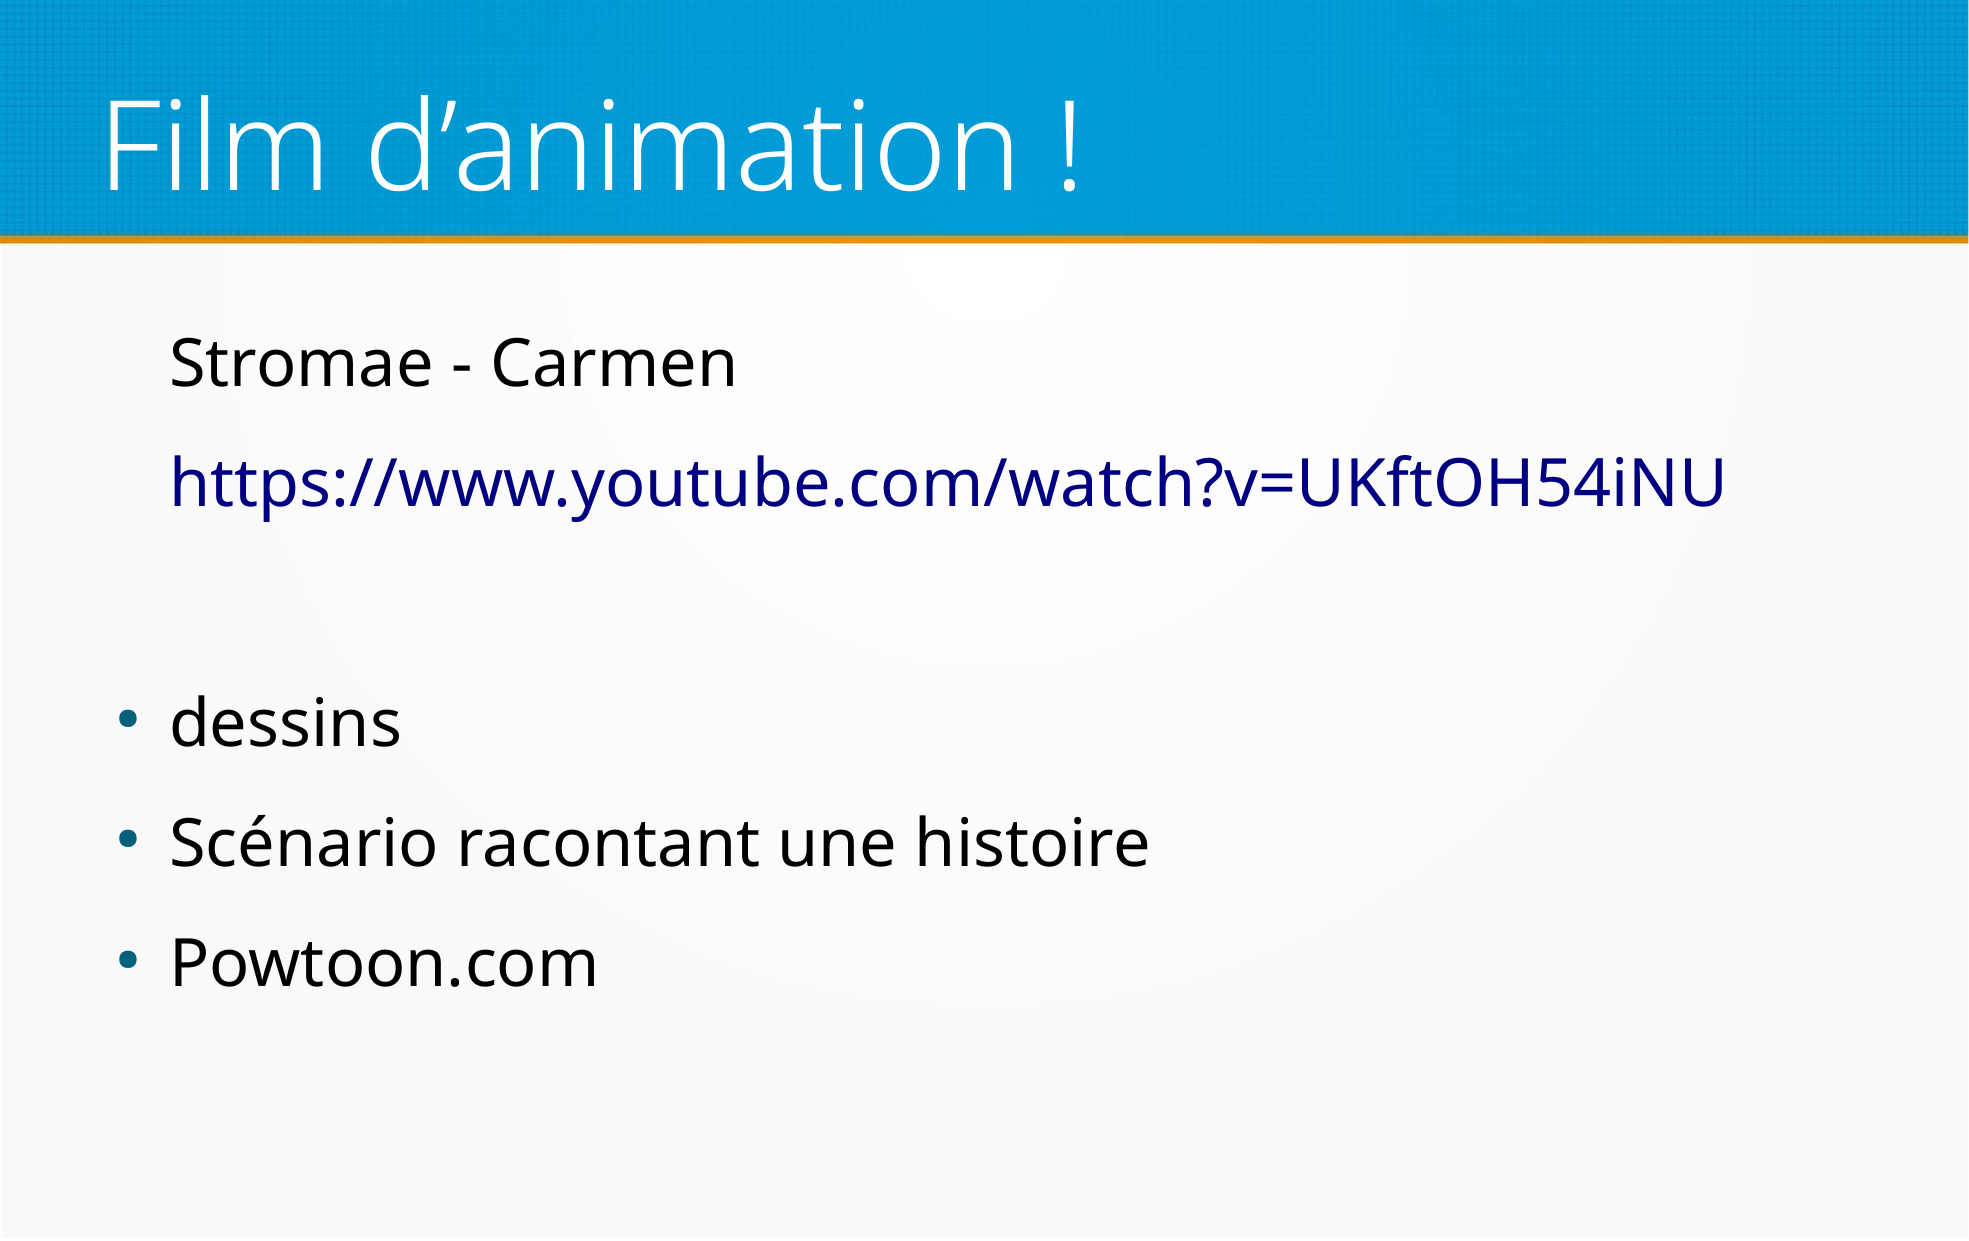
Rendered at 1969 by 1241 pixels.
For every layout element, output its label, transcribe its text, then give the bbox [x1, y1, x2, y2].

picture [0, 233, 1969, 1241]
title Film d’animation ! [98, 19, 1870, 227]
list Stromae - Carmen https://www.youtube.com/watch?v=UKftOH54iNU dessins Scénario racontant une histoire Powtoon.com [98, 315, 1861, 1081]
